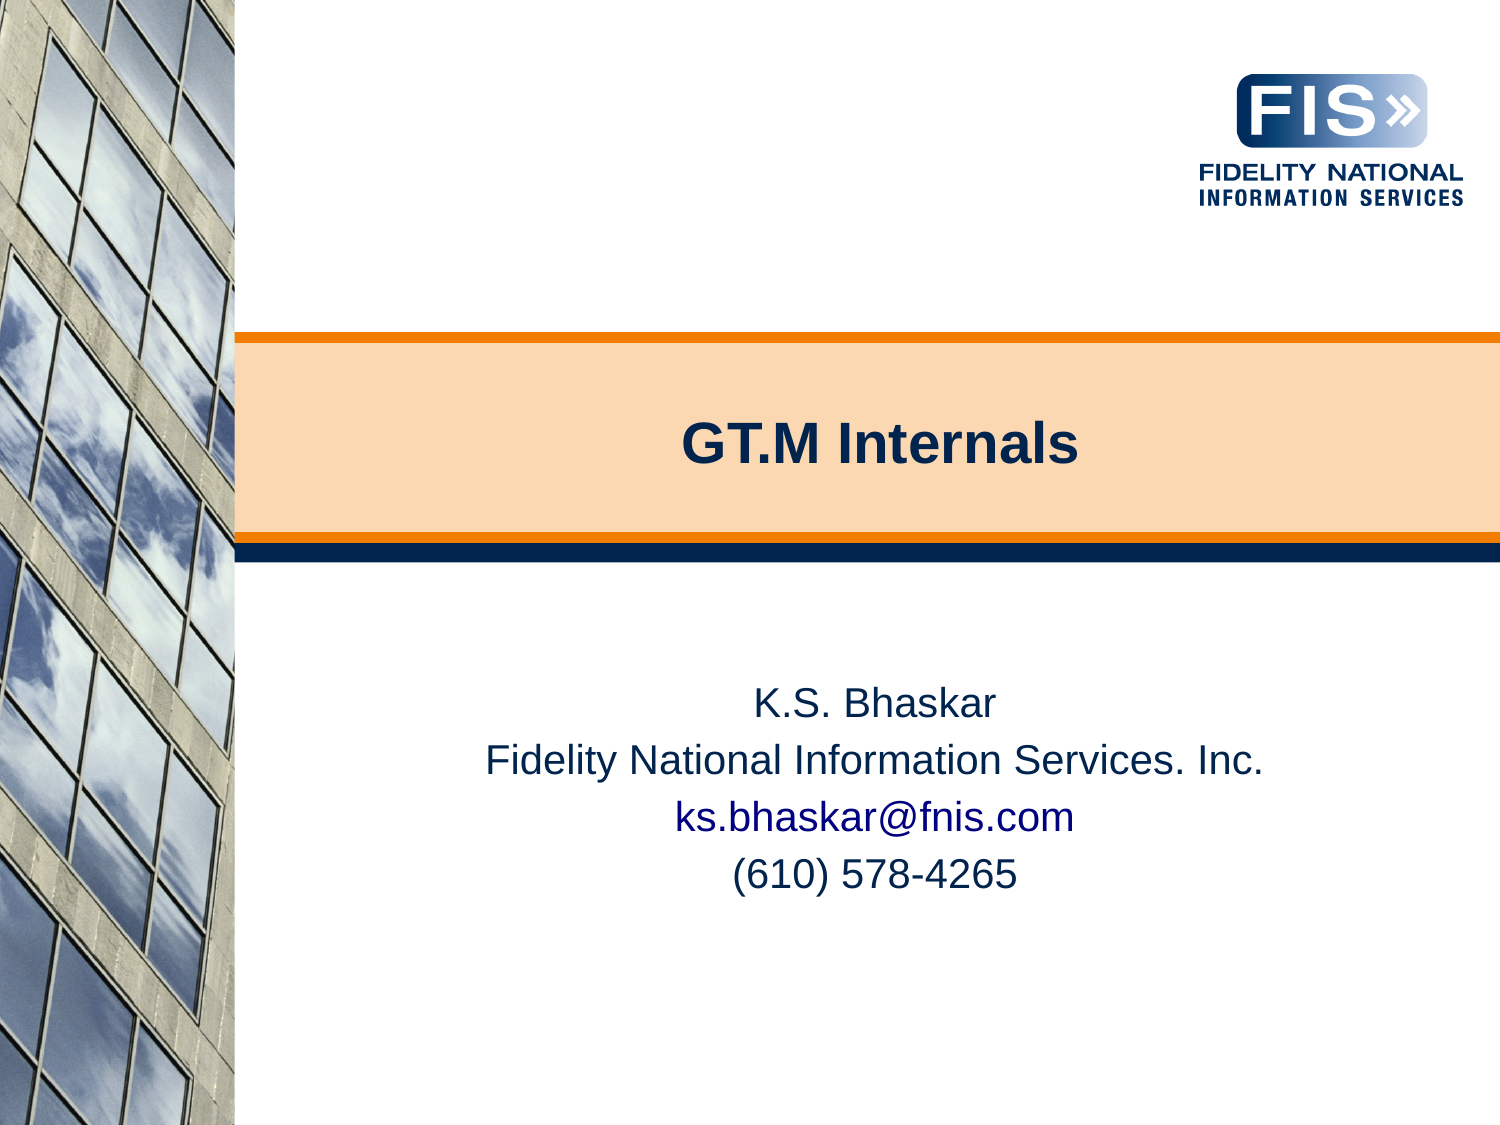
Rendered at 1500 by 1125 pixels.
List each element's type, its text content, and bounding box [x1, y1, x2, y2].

picture [0, 0, 235, 1125]
title GT.M Internals [287, 341, 1475, 545]
picture [1200, 74, 1463, 206]
subtitle K.S. Bhaskar Fidelity National Information Services. Inc. ks.bhaskar@fnis.com (610) 578-4265 [350, 644, 1401, 933]
